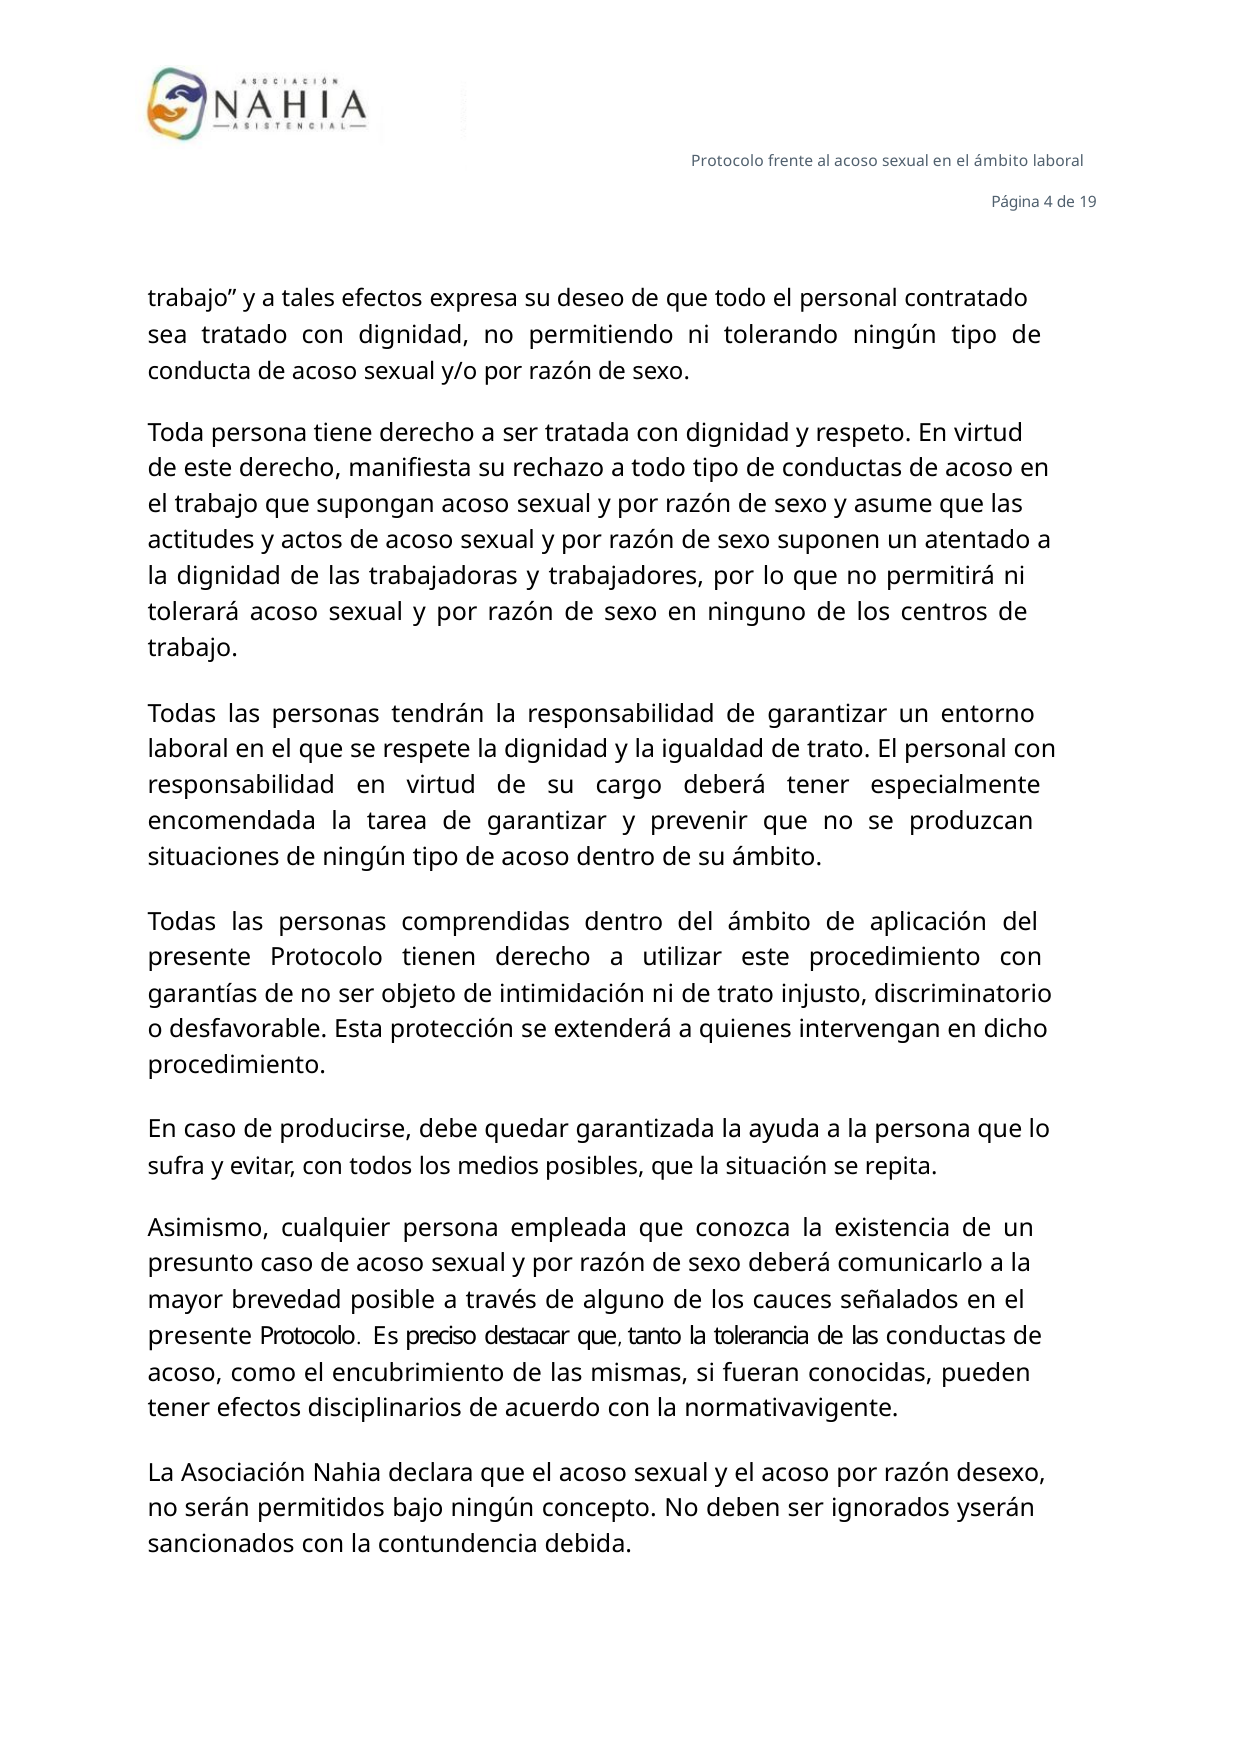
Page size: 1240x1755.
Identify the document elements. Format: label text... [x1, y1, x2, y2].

text_box Todas las personas comprendidas dentro del ámbito de aplicación del presente Protocolo tienen derecho a utilizar este procedimiento con garantías de no ser objeto de intimidación ni de trato injusto, discriminatorio o desfavorable. Esta protección se extenderá a quienes intervengan en dicho procedimiento. [147, 905, 1119, 1080]
text_box Todas las personas tendrán la responsabilidad de garantizar un entorno laboral en el que se respete la dignidad y la igualdad de trato. El personal con responsabilidad en virtud de su cargo deberá tener especialmente encomendada la tarea de garantizar y prevenir que no se produzcan situaciones de ningún tipo de acoso dentro de su ámbito. [147, 696, 1119, 871]
text_box En caso de producirse, debe quedar garantizada la ayuda a la persona que lo sufra y evitar, con todos los medios posibles, que la situación se repita. [147, 1112, 1119, 1180]
text_box Protocolo frente al acoso sexual en el ámbito laboral Página 4 de 19 [691, 150, 1119, 212]
text_box La Asociación Nahia declara que el acoso sexual y el acoso por razón desexo, no serán permitidos bajo ningún concepto. No deben ser ignorados yserán sancionados con la contundencia debida. [147, 1455, 1118, 1558]
text_box Toda persona tiene derecho a ser tratada con dignidad y respeto. En virtud de este derecho, manifiesta su rechazo a todo tipo de conductas de acoso en el trabajo que supongan acoso sexual y por razón de sexo y asume que las actitudes y actos de acoso sexual y por razón de sexo suponen un atentado a la dignidad de las trabajadoras y trabajadores, por lo que no permitirá ni tolerará acoso sexual y por razón de sexo en ninguno de los centros de trabajo. [147, 415, 1119, 662]
text_box trabajo” y a tales efectos expresa su deseo de que todo el personal contratado sea tratado con dignidad, no permitiendo ni tolerando ningún tipo de conducta de acoso sexual y/o por razón de sexo. [147, 281, 1118, 385]
text_box [135, 65, 467, 171]
text_box Asimismo, cualquier persona empleada que conozca la existencia de un presunto caso de acoso sexual y por razón de sexo deberá comunicarlo a la mayor brevedad posible a través de alguno de los cauces señalados en el presente Protocolo. Es preciso destacar que, tanto la tolerancia de las conductas de acoso, como el encubrimiento de las mismas, si fueran conocidas, pueden tener efectos disciplinarios de acuerdo con la normativavigente. [147, 1210, 1119, 1422]
